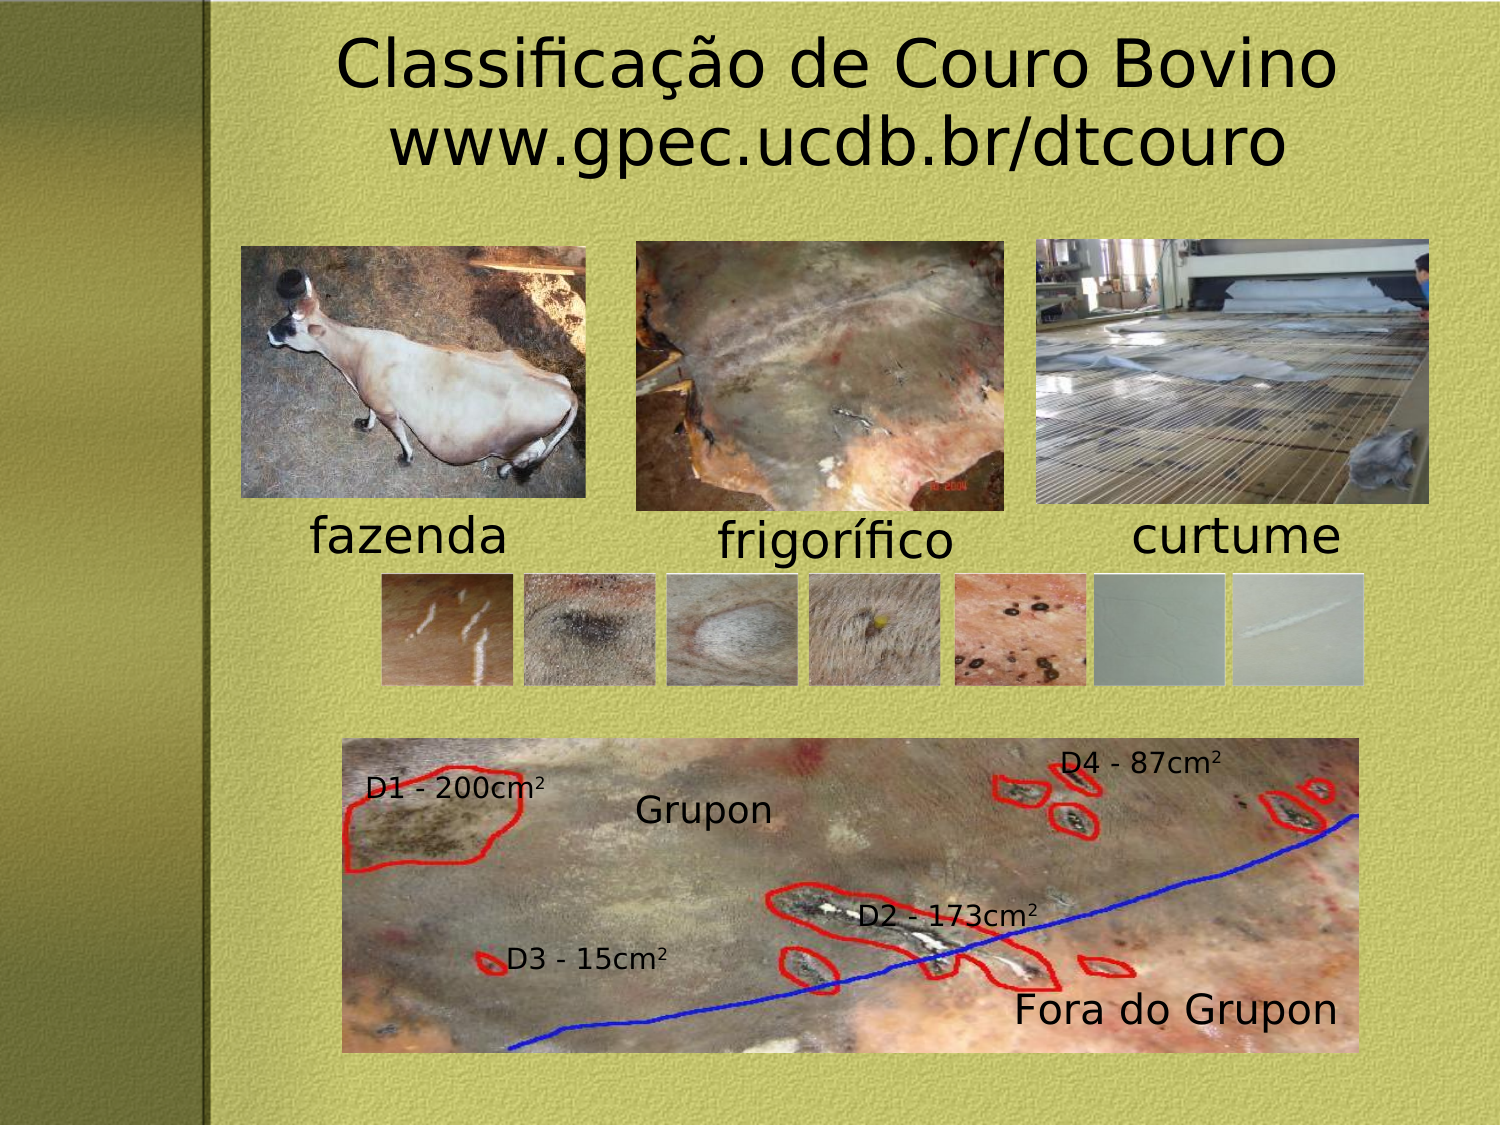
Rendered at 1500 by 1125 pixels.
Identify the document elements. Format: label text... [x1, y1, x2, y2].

text_box Grupon [634, 791, 774, 832]
text_box D4 - 87cm2 [1059, 747, 1223, 780]
title Classificação de Couro Bovino www.gpec.ucdb.br/dtcouro [225, 9, 1451, 198]
text_box frigorífico [702, 504, 1002, 579]
picture [0, 0, 1500, 1125]
text_box [241, 247, 586, 497]
text_box curtume [1116, 499, 1353, 574]
text_box D3 - 15cm2 [505, 944, 669, 977]
text_box D2 - 173cm2 [857, 900, 1039, 933]
text_box Fora do Grupon [1013, 988, 1340, 1034]
text_box D1 - 200cm2 [364, 773, 546, 806]
text_box fazenda [294, 499, 528, 574]
